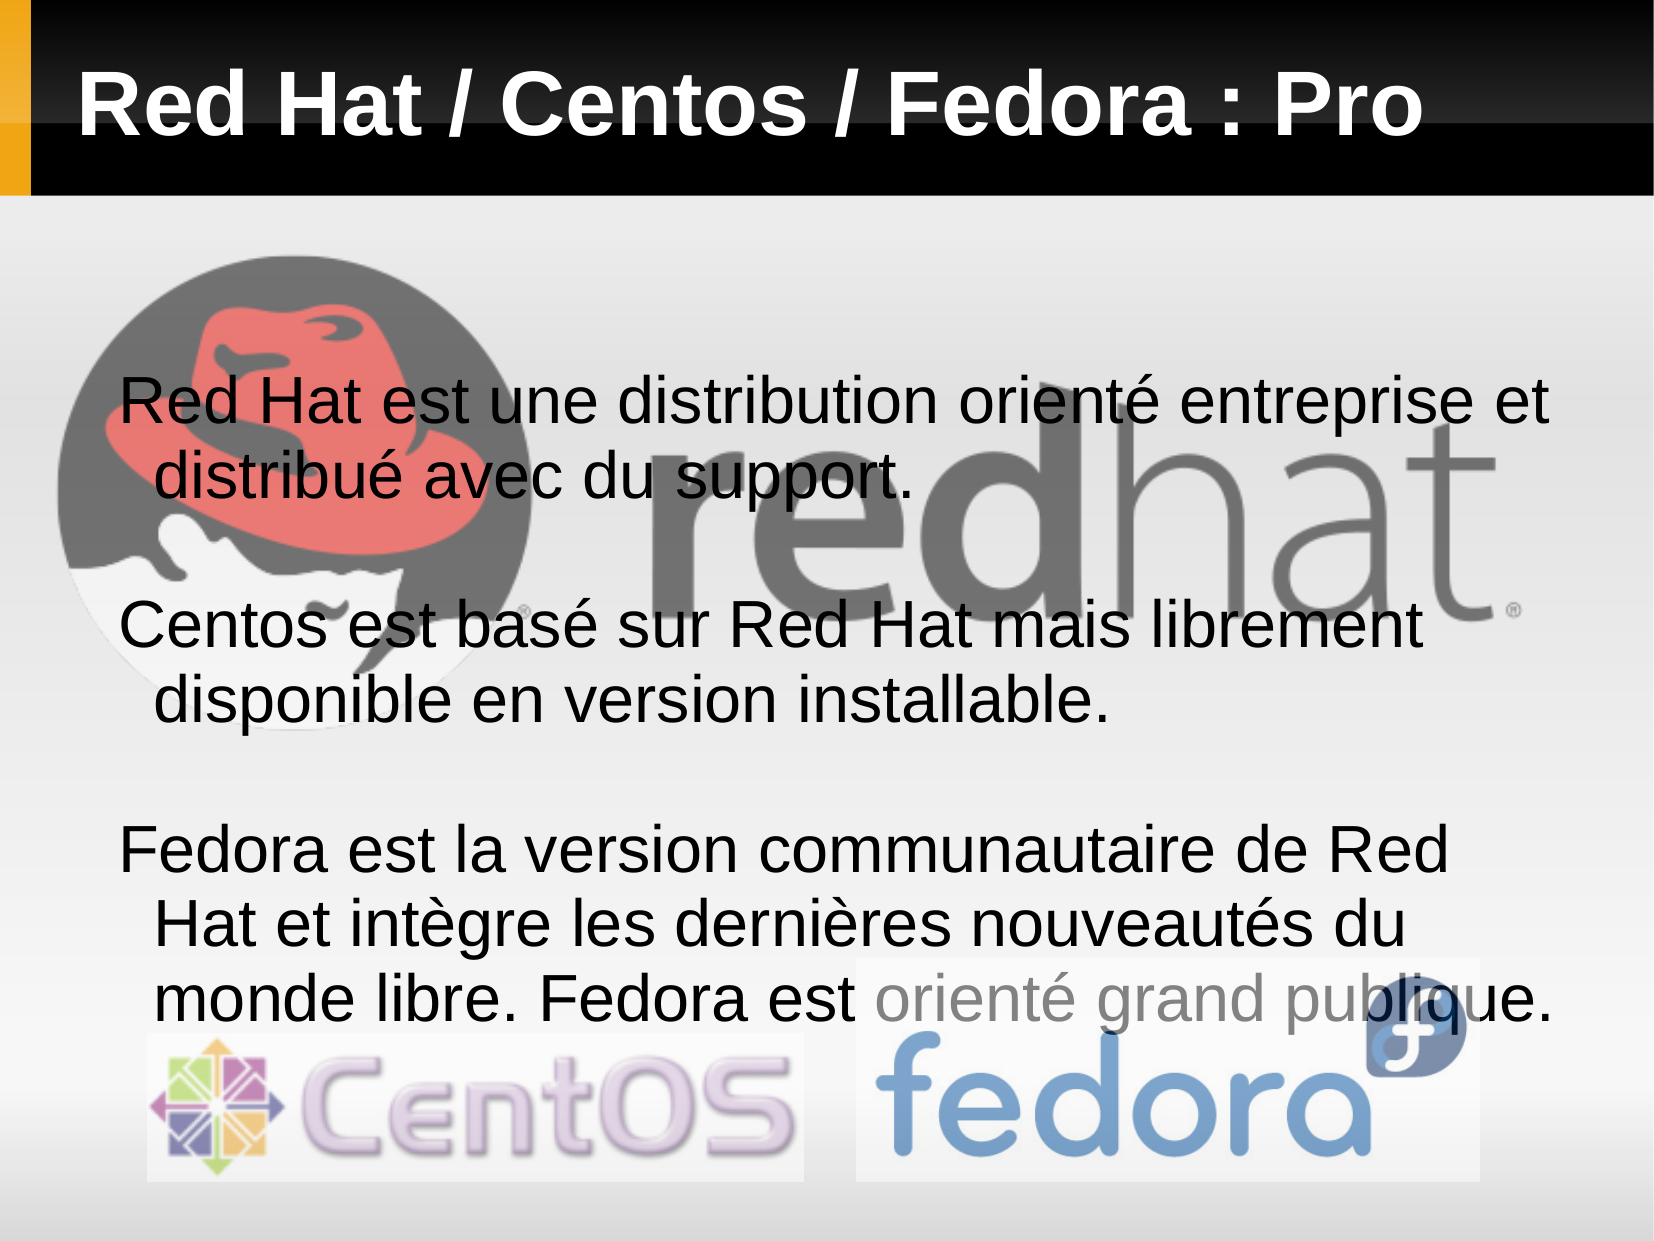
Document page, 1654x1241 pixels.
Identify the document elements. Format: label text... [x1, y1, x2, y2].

picture [0, 0, 1654, 1241]
title Red Hat / Centos / Fedora : Pro [76, 0, 1565, 208]
subtitle Red Hat est une distribution orienté entreprise et distribué avec du support. Centos est basé sur Red Hat mais librement disponible en version installable. Fedora est la version communautaire de Red Hat et intègre les dernières nouveautés du monde libre. Fedora est orienté grand publique. [82, 290, 1571, 1109]
